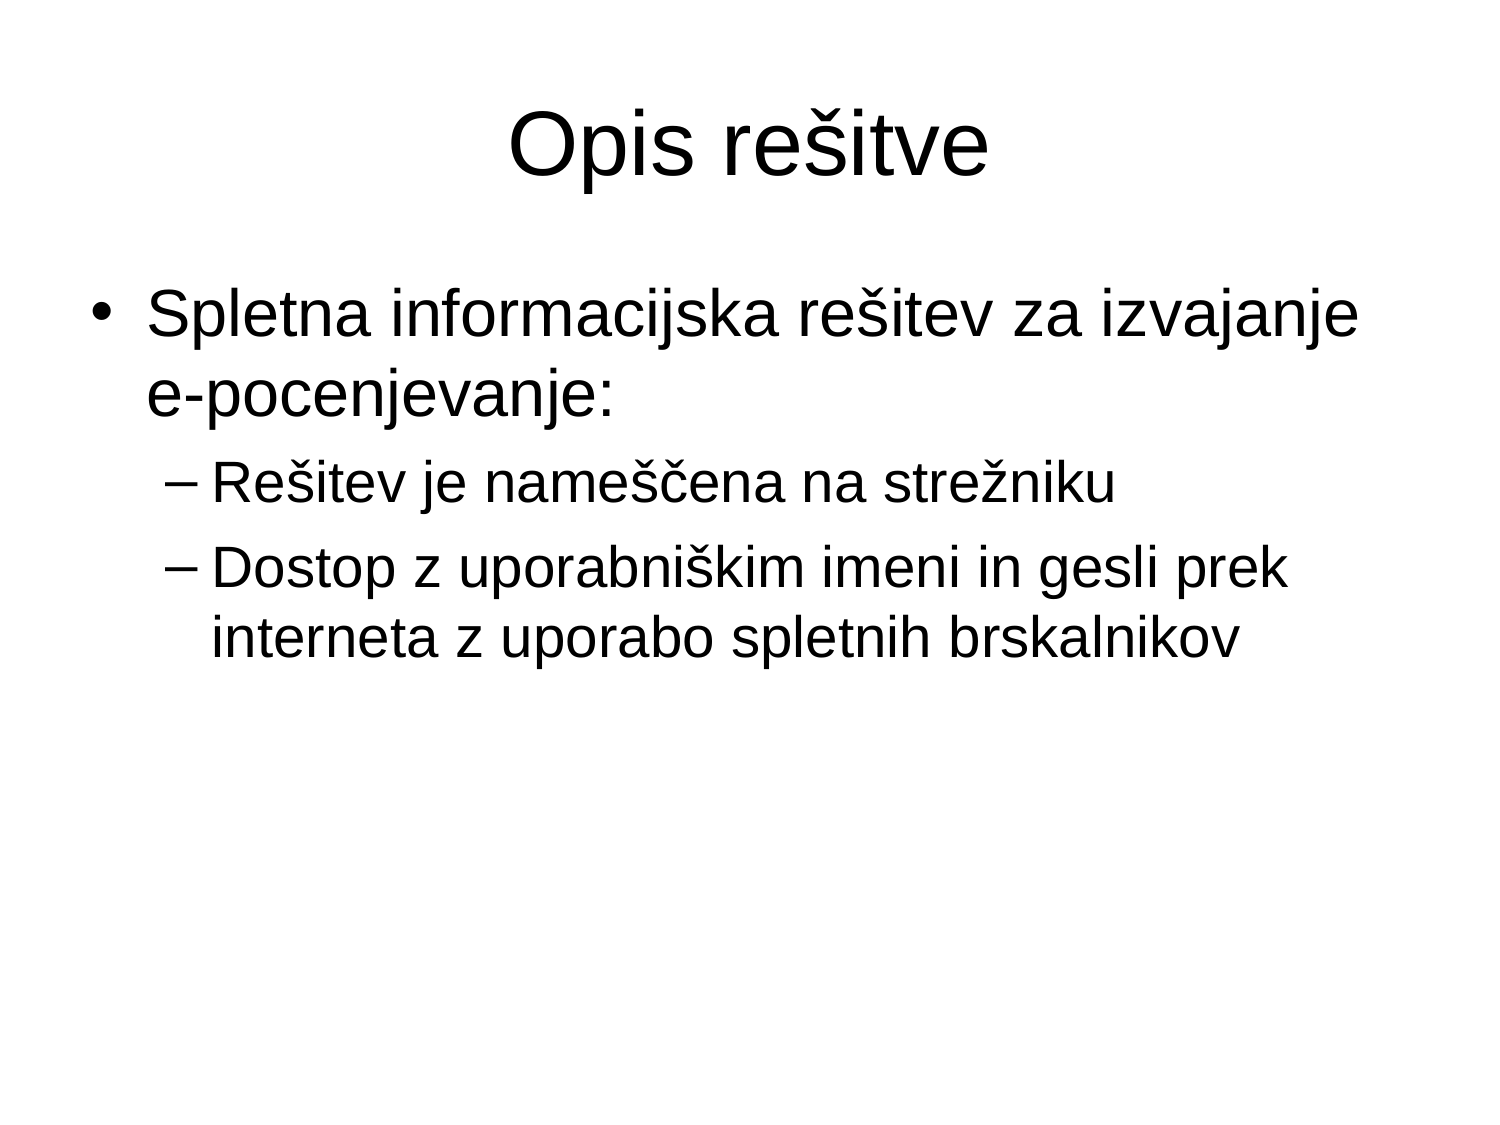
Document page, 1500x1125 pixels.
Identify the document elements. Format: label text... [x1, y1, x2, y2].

title Opis rešitve [75, 45, 1426, 233]
list Spletna informacijska rešitev za izvajanje e-pocenjevanje: Rešitev je nameščena na strežniku Dostop z uporabniškim imeni in gesli prek interneta z uporabo spletnih brskalnikov [75, 262, 1426, 1006]
